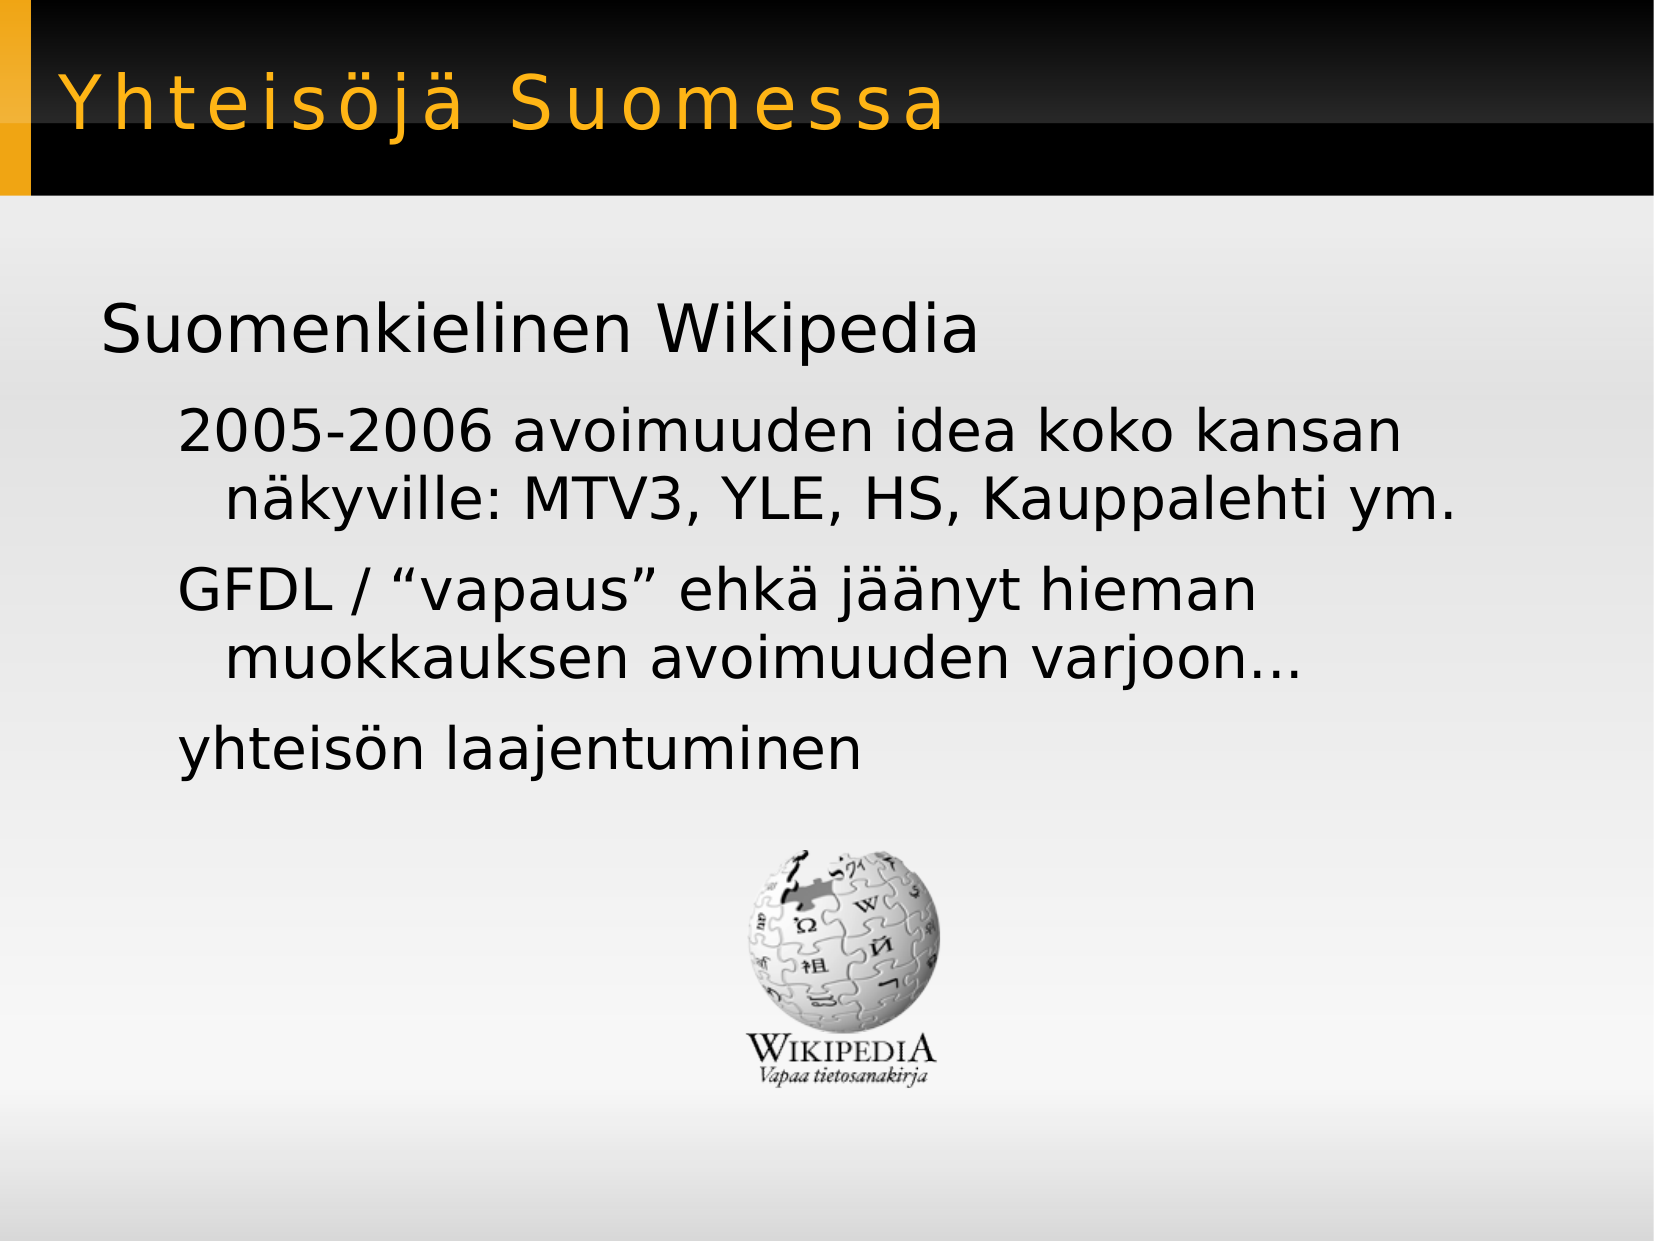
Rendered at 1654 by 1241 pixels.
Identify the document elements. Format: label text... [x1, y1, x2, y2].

picture [0, 0, 1654, 1241]
title Yhteisöjä Suomessa [59, 29, 1270, 178]
list Suomenkielinen Wikipedia 2005-2006 avoimuuden idea koko kansan näkyville: MTV3, YLE, HS, Kauppalehti ym. GFDL / “vapaus” ehkä jäänyt hieman muokkauksen avoimuuden varjoon... yhteisön laajentuminen [82, 290, 1571, 1109]
